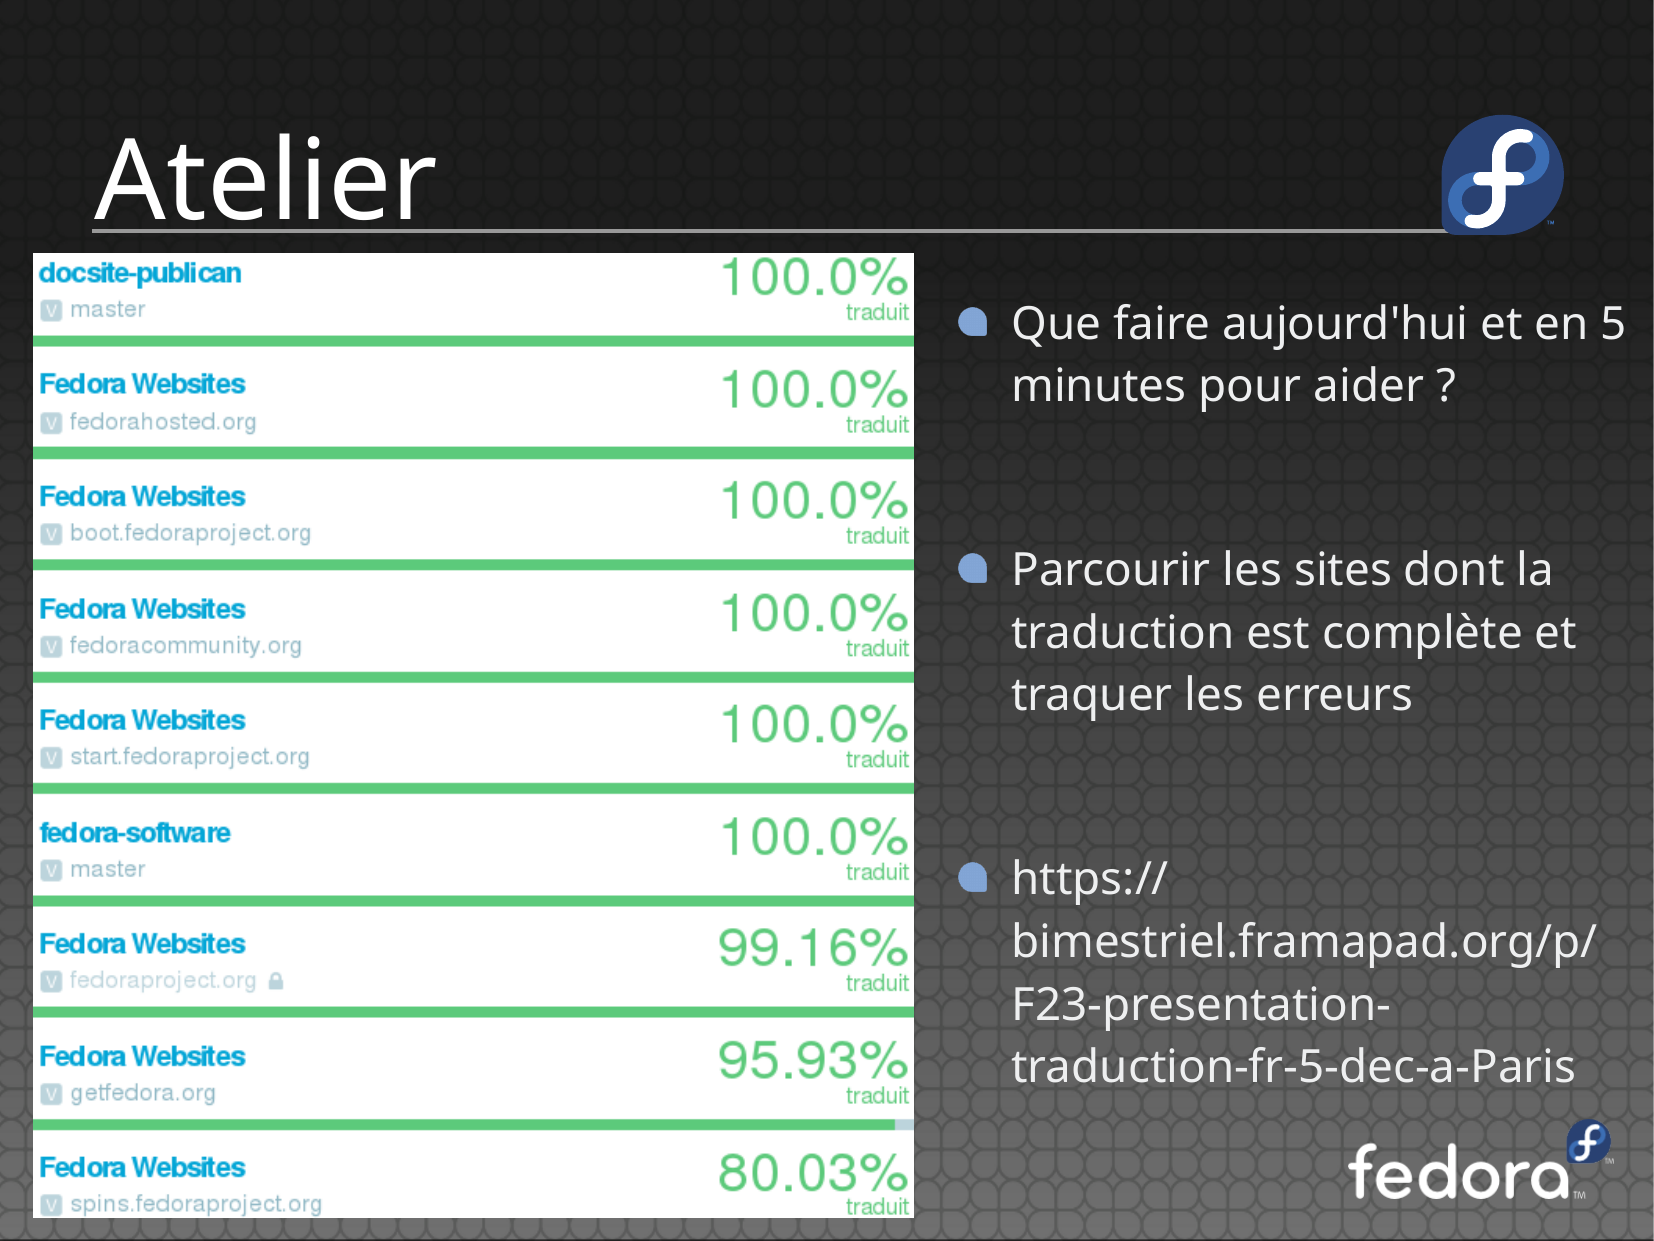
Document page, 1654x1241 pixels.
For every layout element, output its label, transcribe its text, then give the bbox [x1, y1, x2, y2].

picture [0, 0, 1654, 1241]
list Que faire aujourd'hui et en 5 minutes pour aider ? Parcourir les sites dont la traduction est complète et traquer les erreurs https://bimestriel.framapad.org/p/F23-presentation-traduction-fr-5-dec-a-Paris [940, 290, 1629, 1094]
title Atelier [94, 100, 1426, 251]
